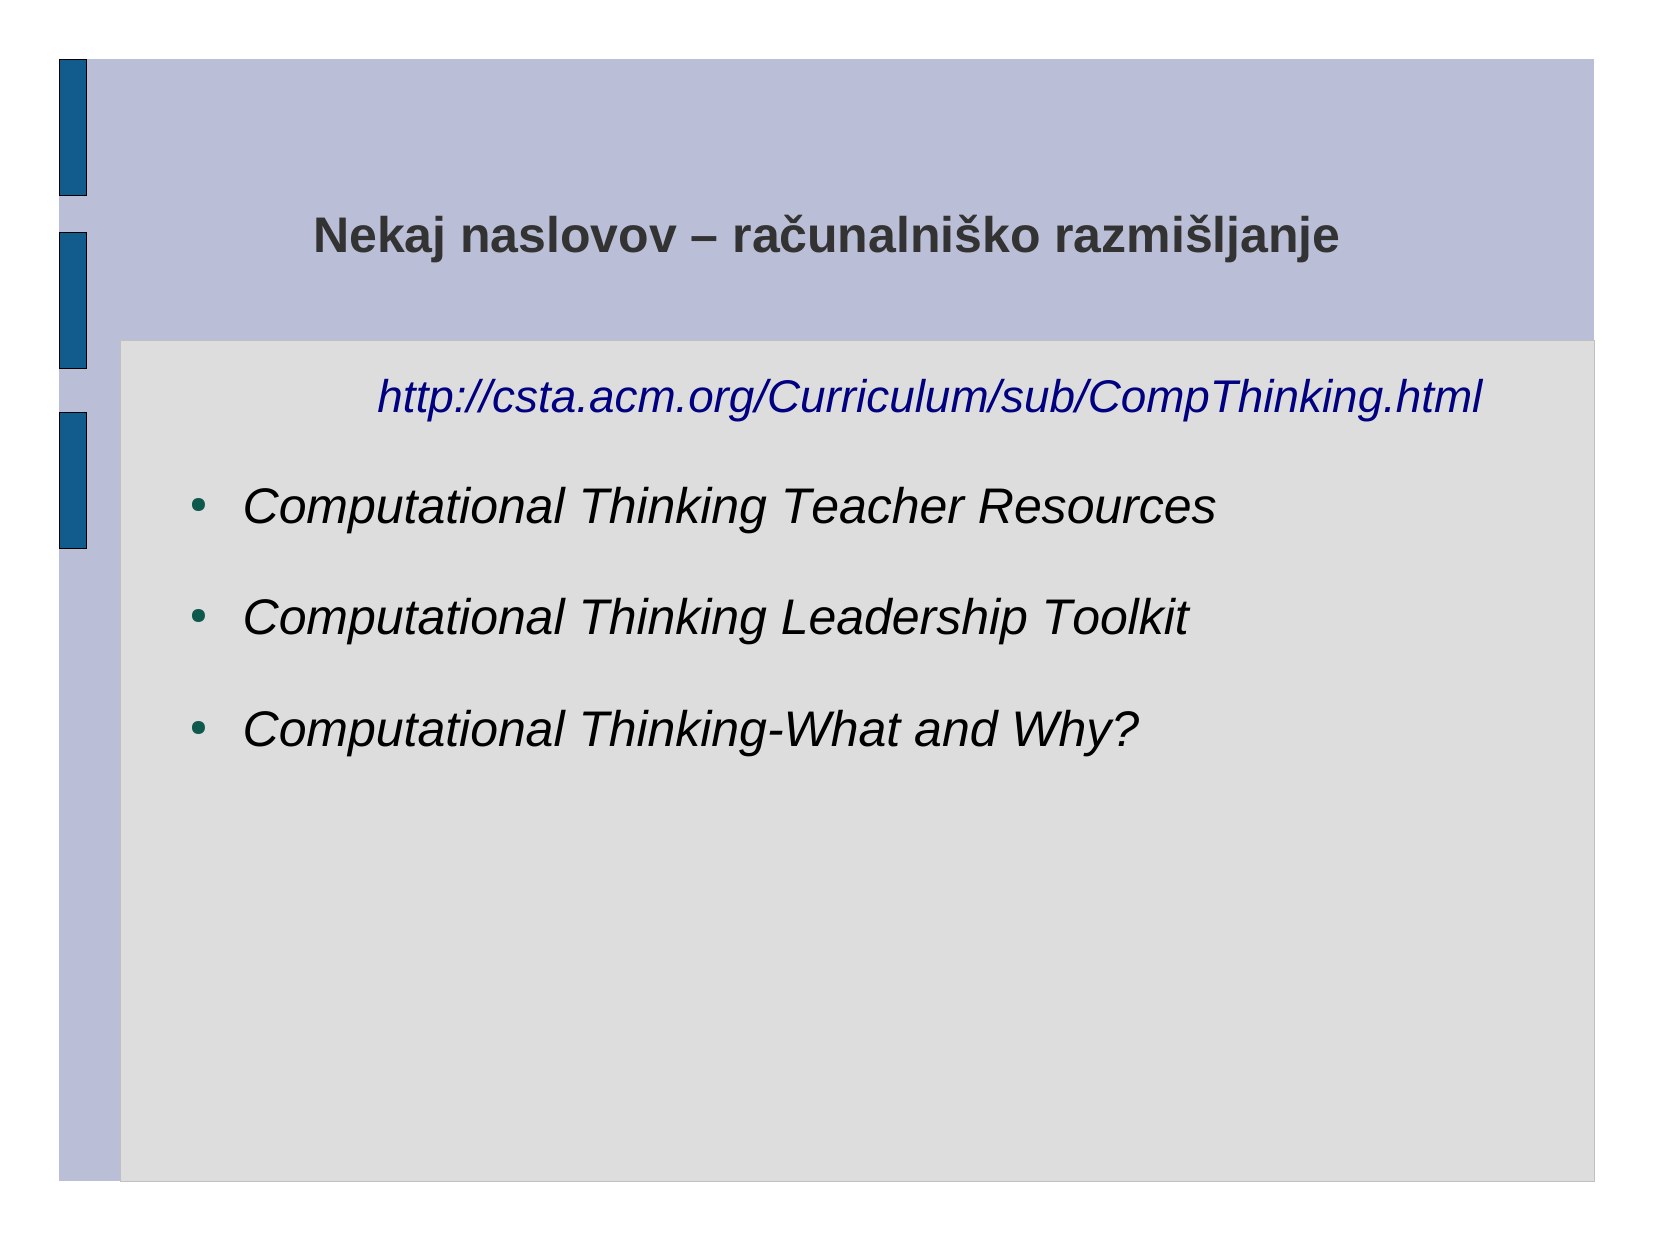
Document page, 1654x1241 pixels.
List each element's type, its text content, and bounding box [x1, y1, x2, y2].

list http://csta.acm.org/Curriculum/sub/CompThinking.html Computational Thinking Teacher Resources Computational Thinking Leadership Toolkit Computational Thinking-What and Why? [171, 370, 1484, 1078]
title Nekaj naslovov – računalniško razmišljanje [171, 141, 1484, 329]
